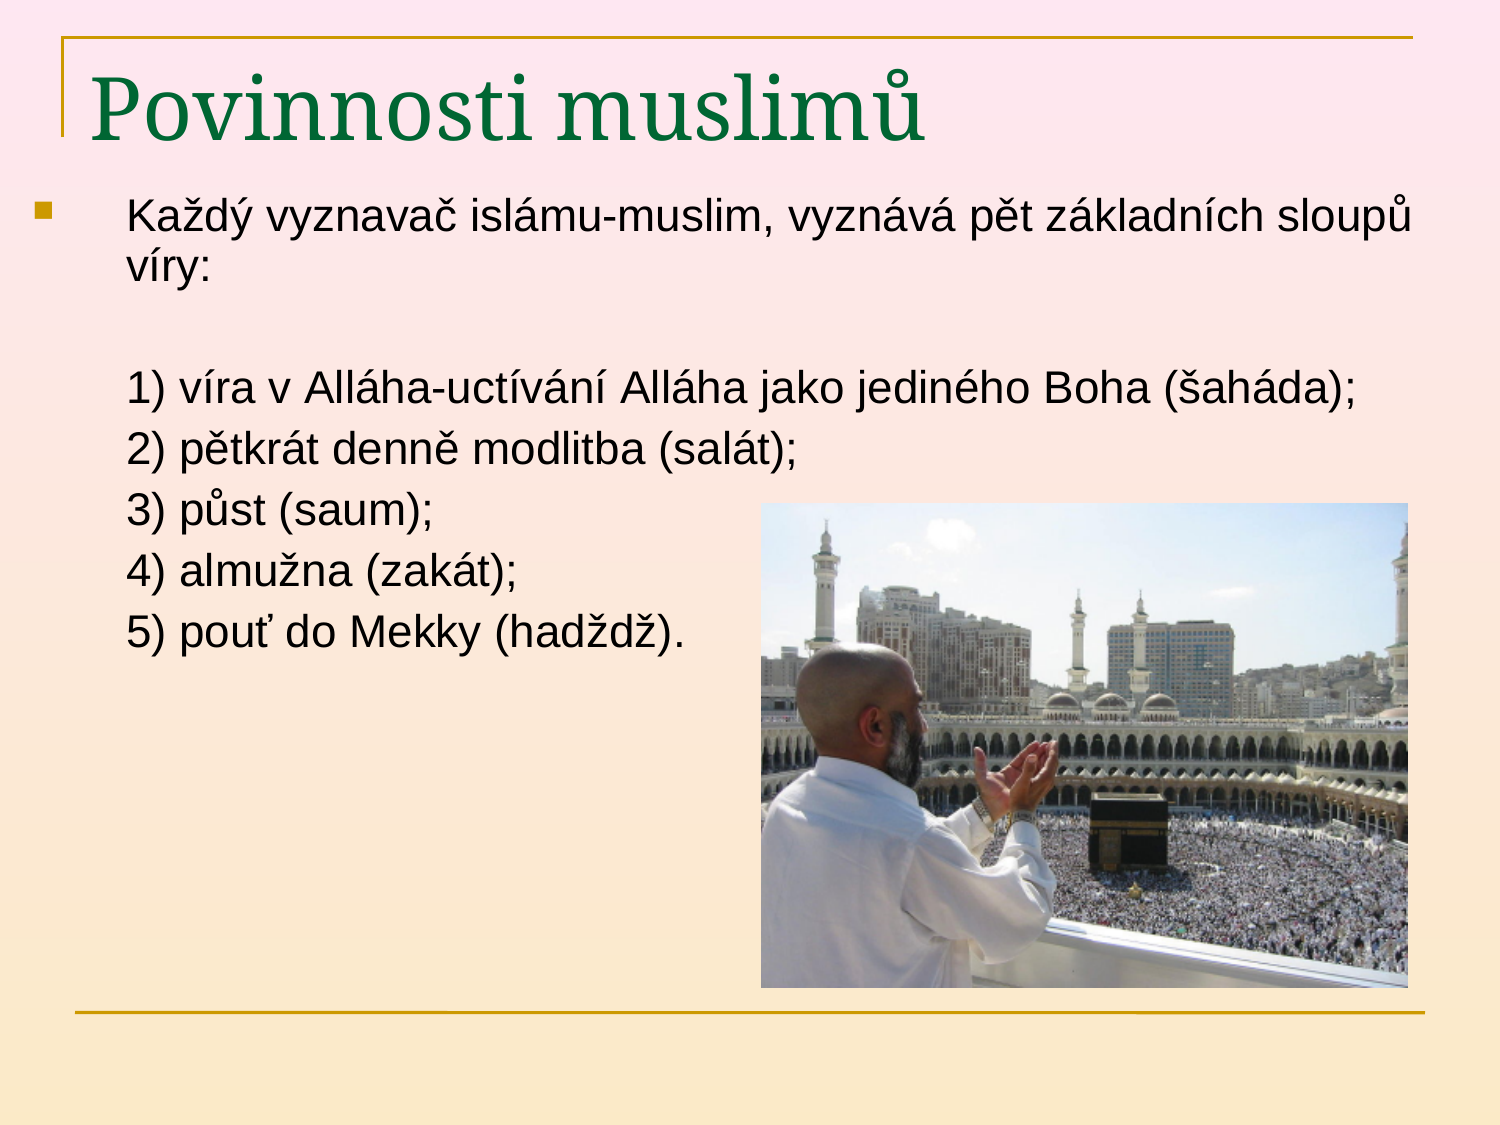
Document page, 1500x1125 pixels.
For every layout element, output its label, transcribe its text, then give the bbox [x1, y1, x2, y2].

picture [761, 503, 1408, 988]
title Povinnosti muslimů [75, 45, 1426, 184]
list Každý vyznavač islámu-muslim, vyznává pět základních sloupů víry: 1) víra v Alláha-uctívání Alláha jako jediného Boha (šaháda); 2) pětkrát denně modlitba (salát); 3) půst (saum); 4) almužna (zakát); 5) pouť do Mekky (hadždž). [17, 184, 1471, 935]
